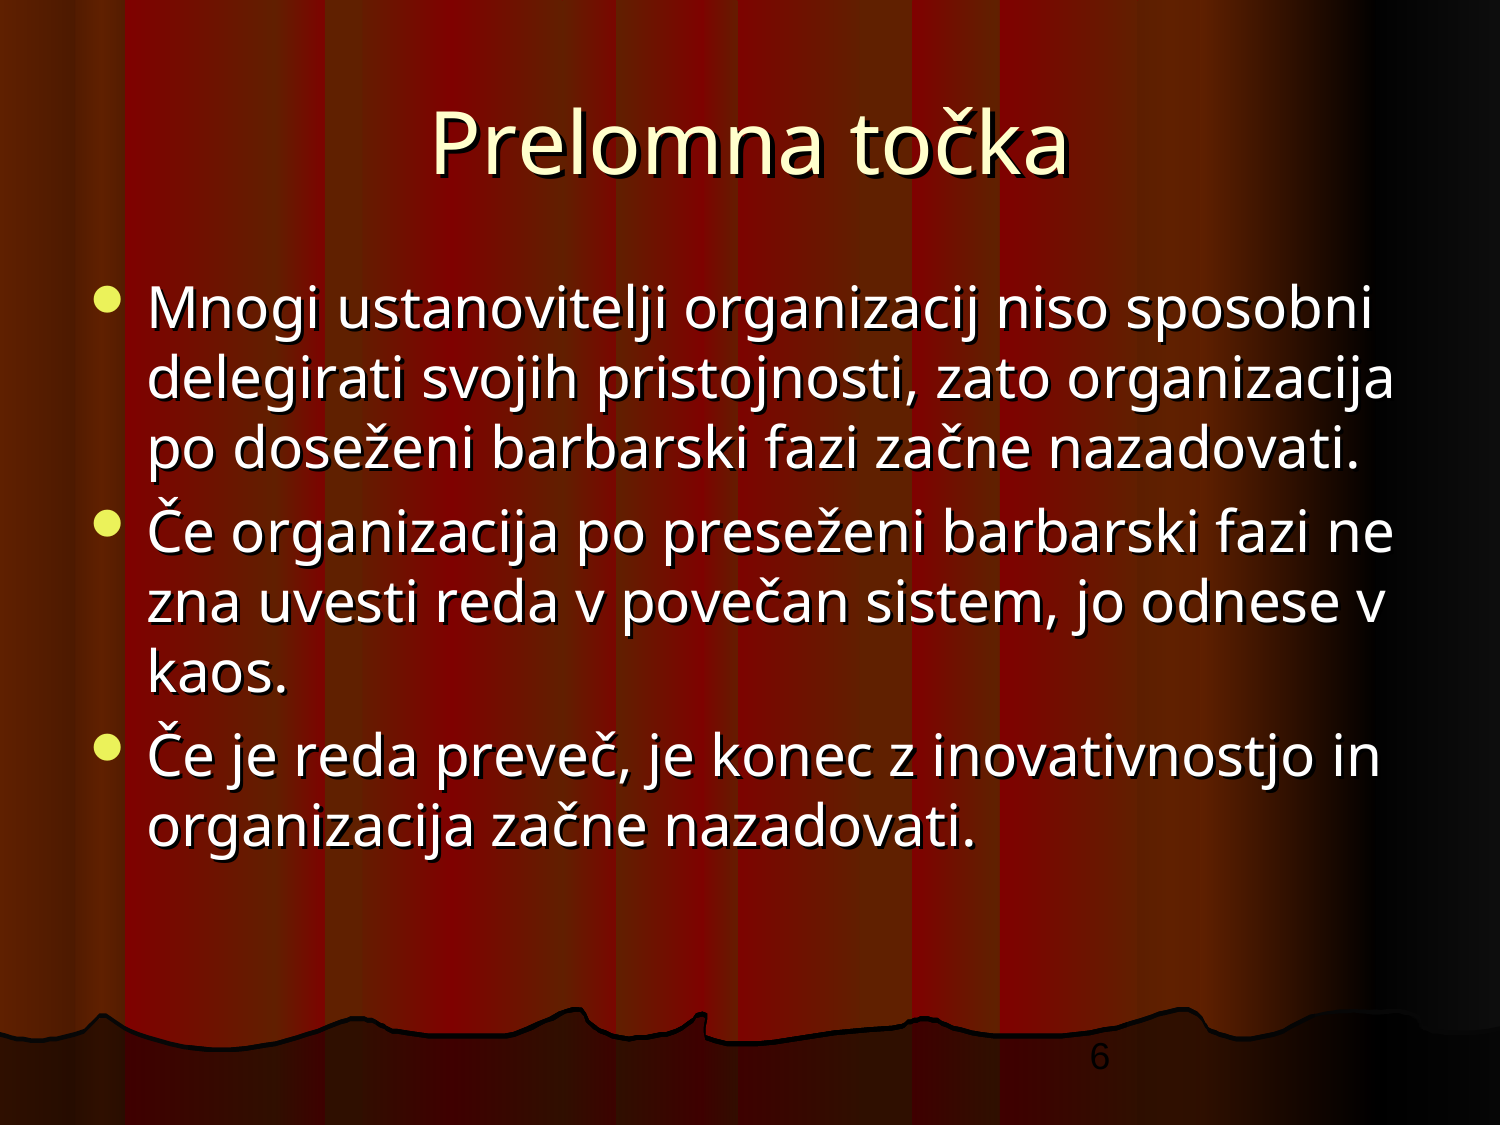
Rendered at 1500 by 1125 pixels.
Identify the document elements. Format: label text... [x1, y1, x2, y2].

title Prelomna točka [75, 45, 1426, 233]
list Mnogi ustanovitelji organizacij niso sposobni delegirati svojih pristojnosti, zato organizacija po doseženi barbarski fazi začne nazadovati. Če organizacija po preseženi barbarski fazi ne zna uvesti reda v povečan sistem, jo odnese v kaos. Če je reda preveč, je konec z inovativnostjo in organizacija začne nazadovati. [75, 262, 1426, 1006]
